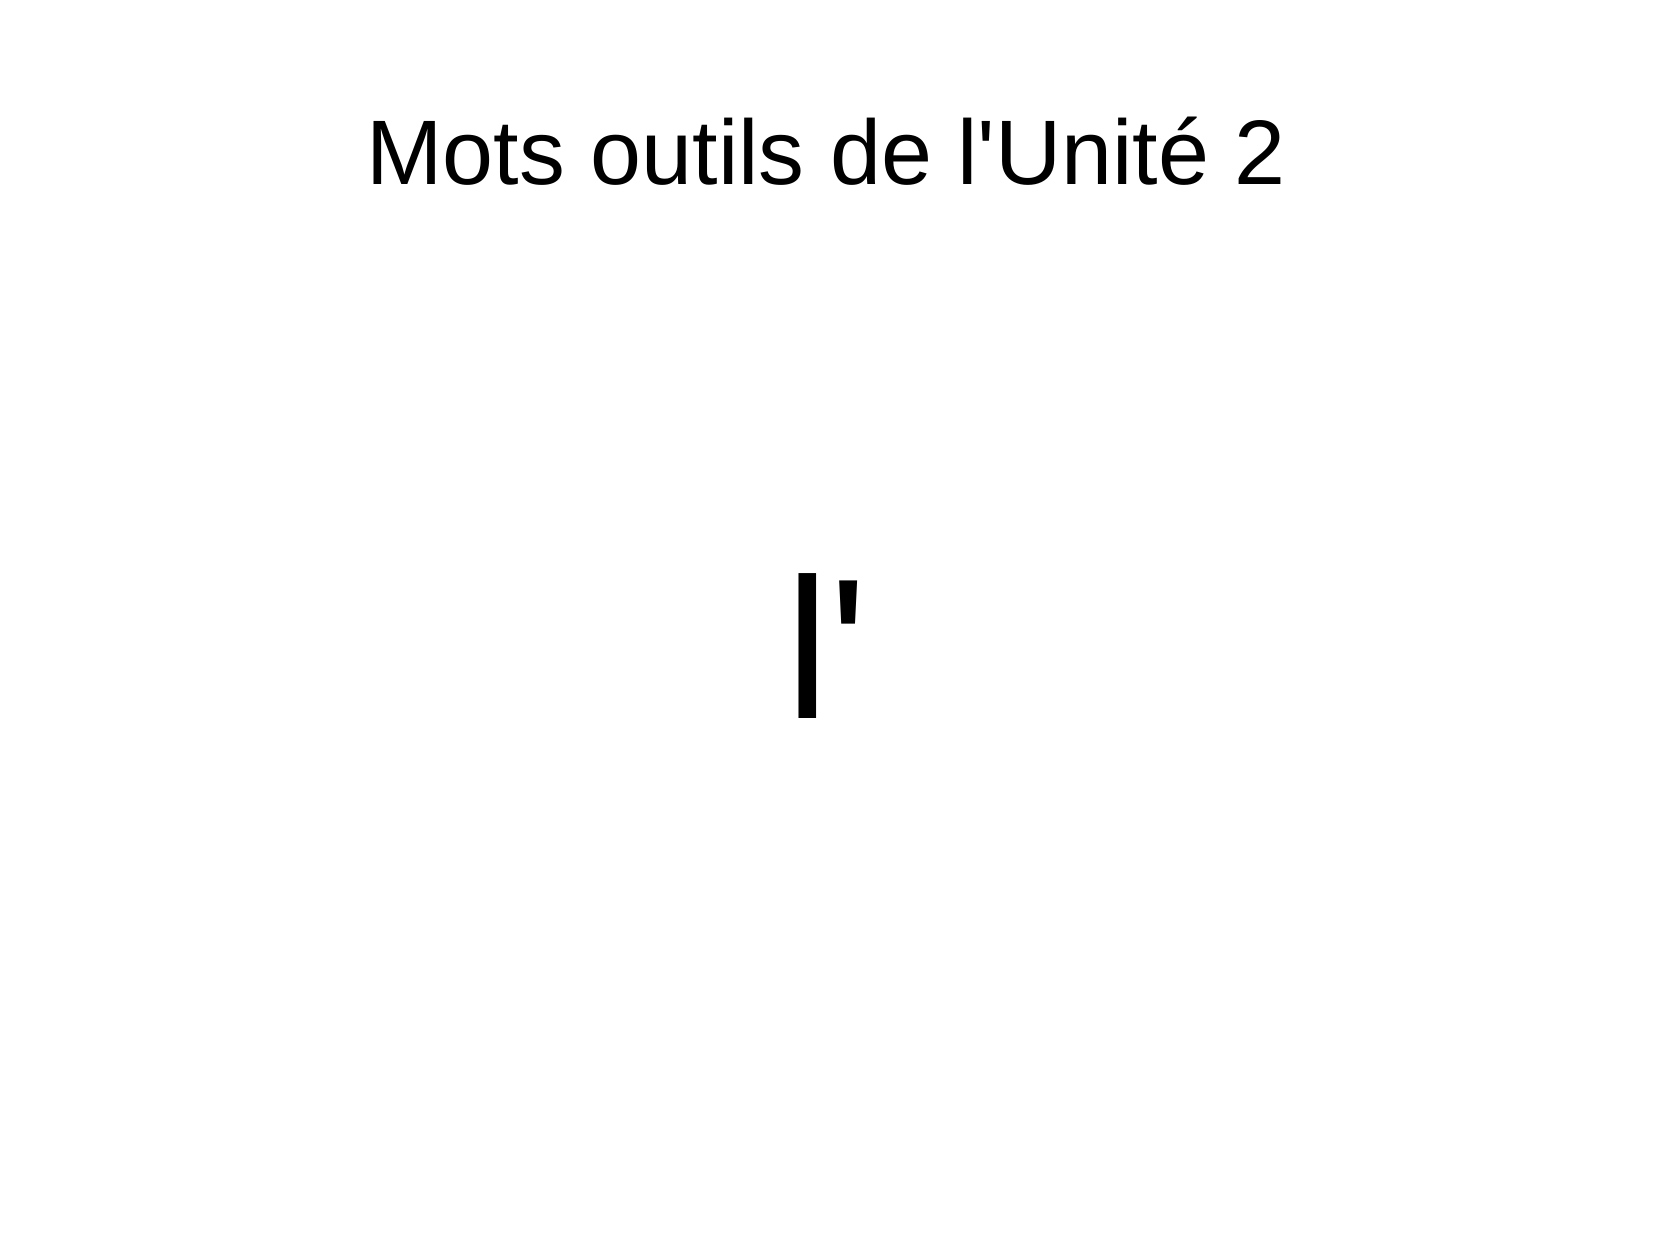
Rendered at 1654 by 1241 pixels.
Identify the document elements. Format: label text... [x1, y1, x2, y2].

subtitle l' [82, 290, 1571, 1010]
title Mots outils de l'Unité 2 [82, 49, 1571, 257]
